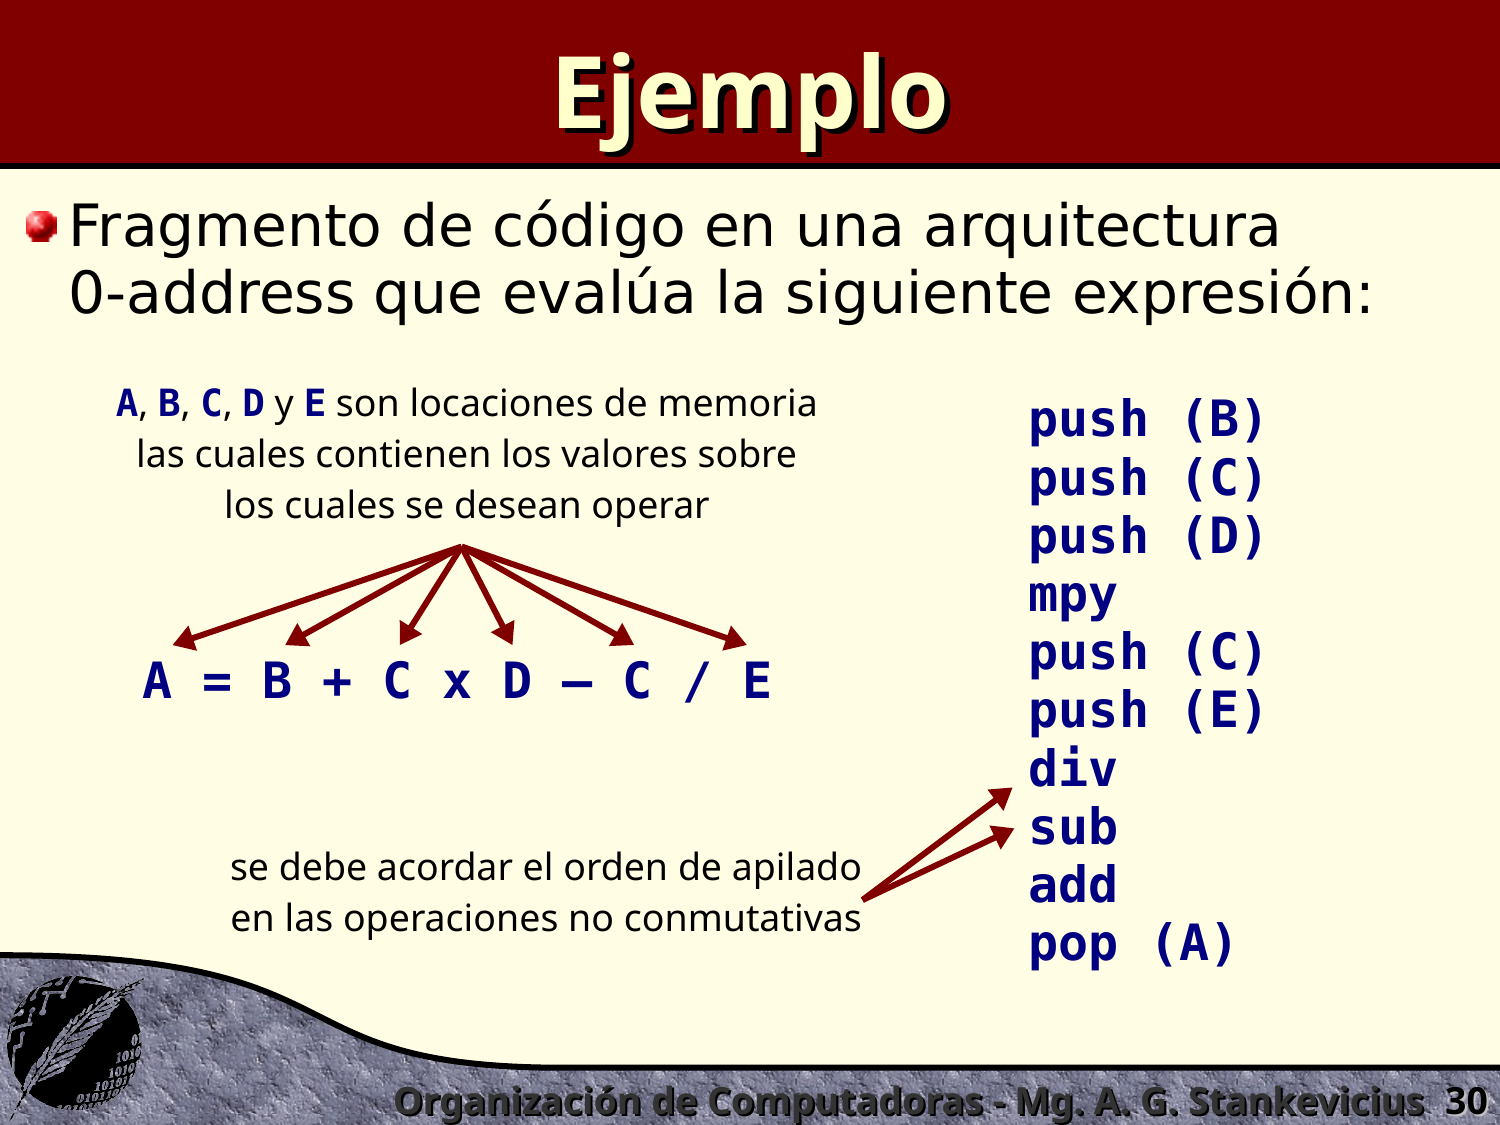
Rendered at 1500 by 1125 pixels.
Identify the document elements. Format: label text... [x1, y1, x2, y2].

picture [448, 1100, 455, 1110]
title Ejemplo [15, 5, 1485, 160]
picture [0, 959, 1500, 1125]
text_box se debe acordar el orden de apilado en las operaciones no conmutativas [215, 833, 868, 954]
text_box push (B) push (C) push (D) mpy push (C) push (E) div sub add pop (A) [1014, 382, 1284, 984]
list Fragmento de código en una arquitectura 0-address que evalúa la siguiente expresión: [868, 831, 1014, 935]
list Fragmento de código en una arquitectura 0-address que evalúa la siguiente expresión: [11, 192, 1486, 935]
picture [802, 1100, 806, 1110]
picture [1058, 1100, 1065, 1110]
text_box A = B + C x D – C / E [127, 645, 788, 719]
text_box A, B, C, D y E son locaciones de memoria las cuales contienen los valores sobre los cuales se desean operar [101, 369, 819, 542]
